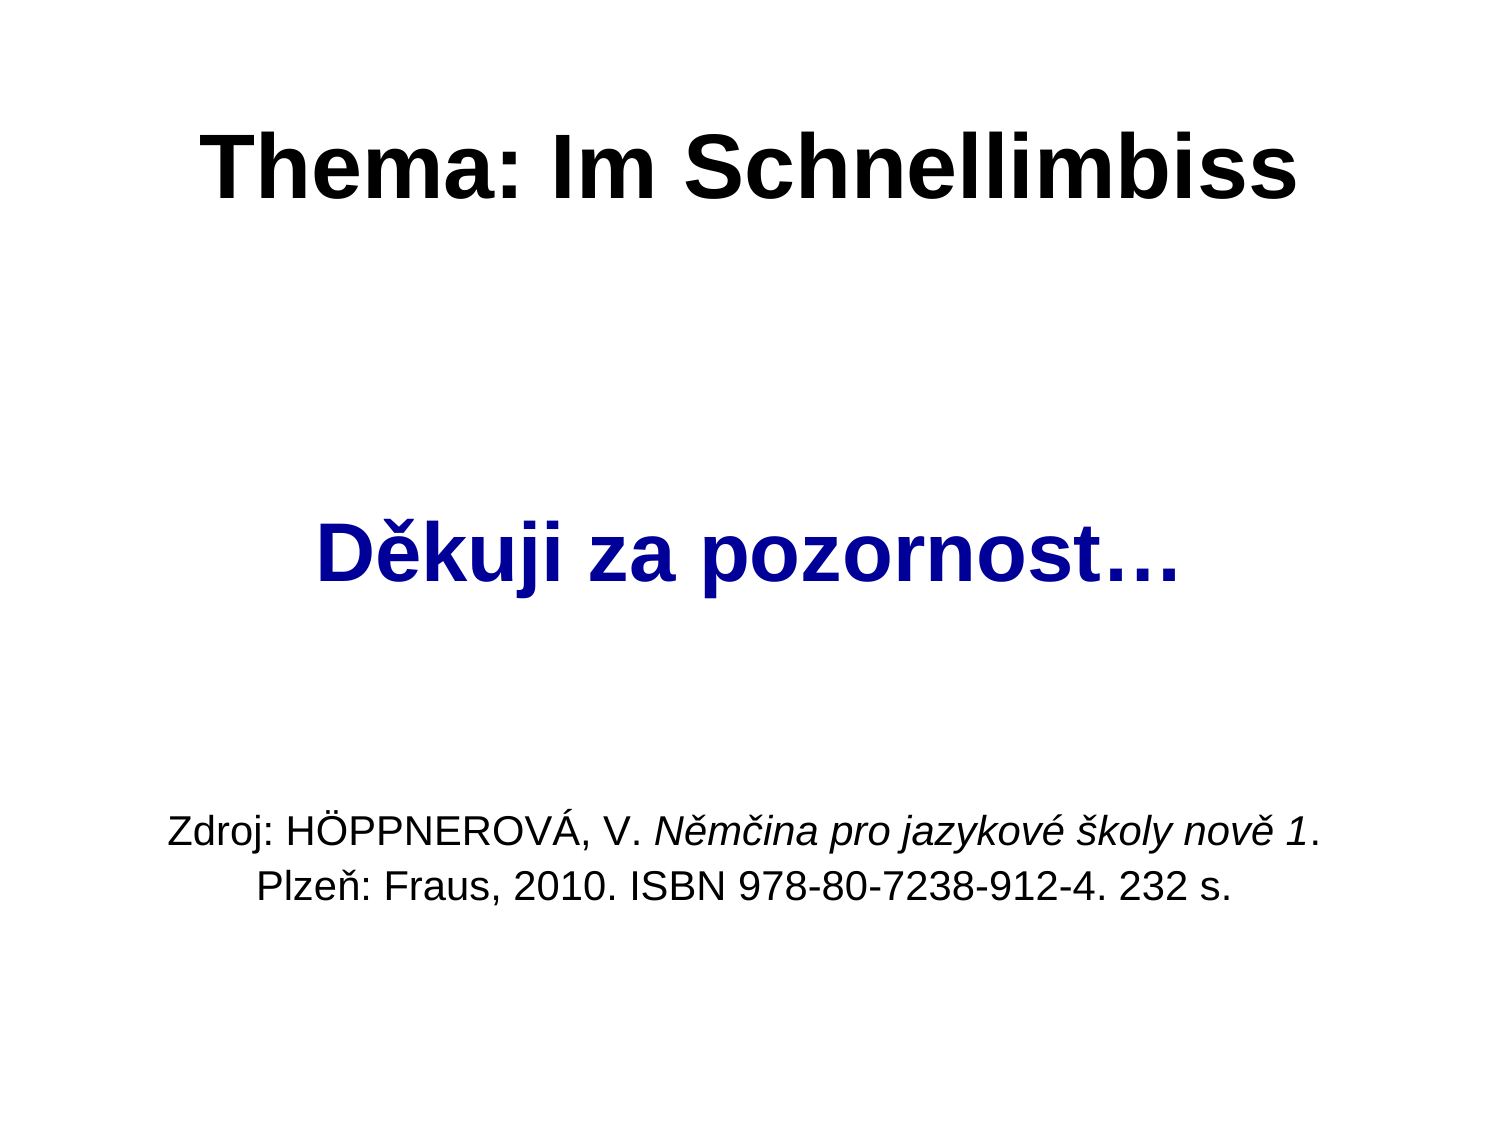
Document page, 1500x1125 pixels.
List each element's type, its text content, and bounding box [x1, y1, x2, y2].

list Děkuji za pozornost… Zdroj: HÖPPNEROVÁ, V. Němčina pro jazykové školy nově 1. Plzeň: Fraus, 2010. ISBN 978-80-7238-912-4. 232 s. [75, 312, 1426, 988]
title Thema: Im Schnellimbiss [75, 47, 1426, 276]
